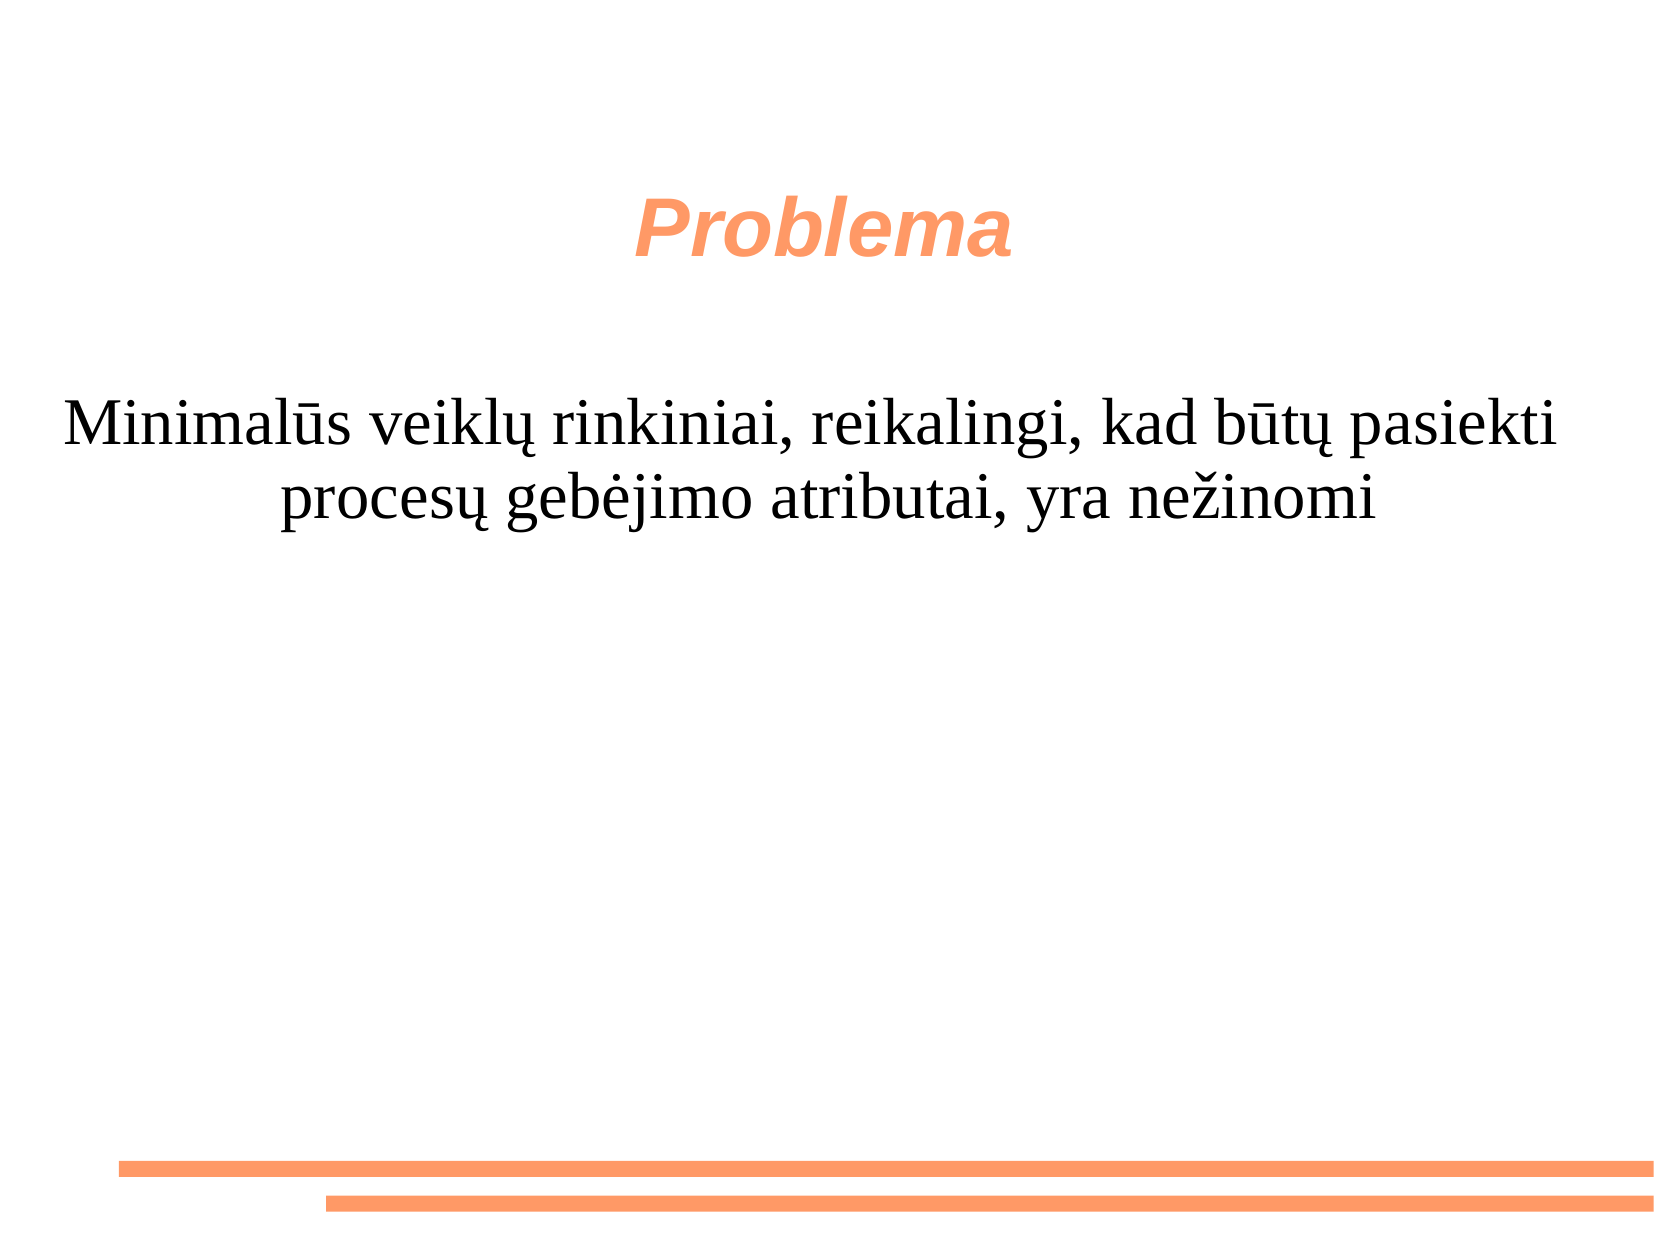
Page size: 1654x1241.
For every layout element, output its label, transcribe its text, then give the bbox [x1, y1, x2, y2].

title Problema [118, 177, 1531, 279]
text_box Minimalūs veiklų rinkiniai, reikalingi, kad būtų pasiekti procesų gebėjimo atributai, yra nežinomi [29, 354, 1595, 564]
